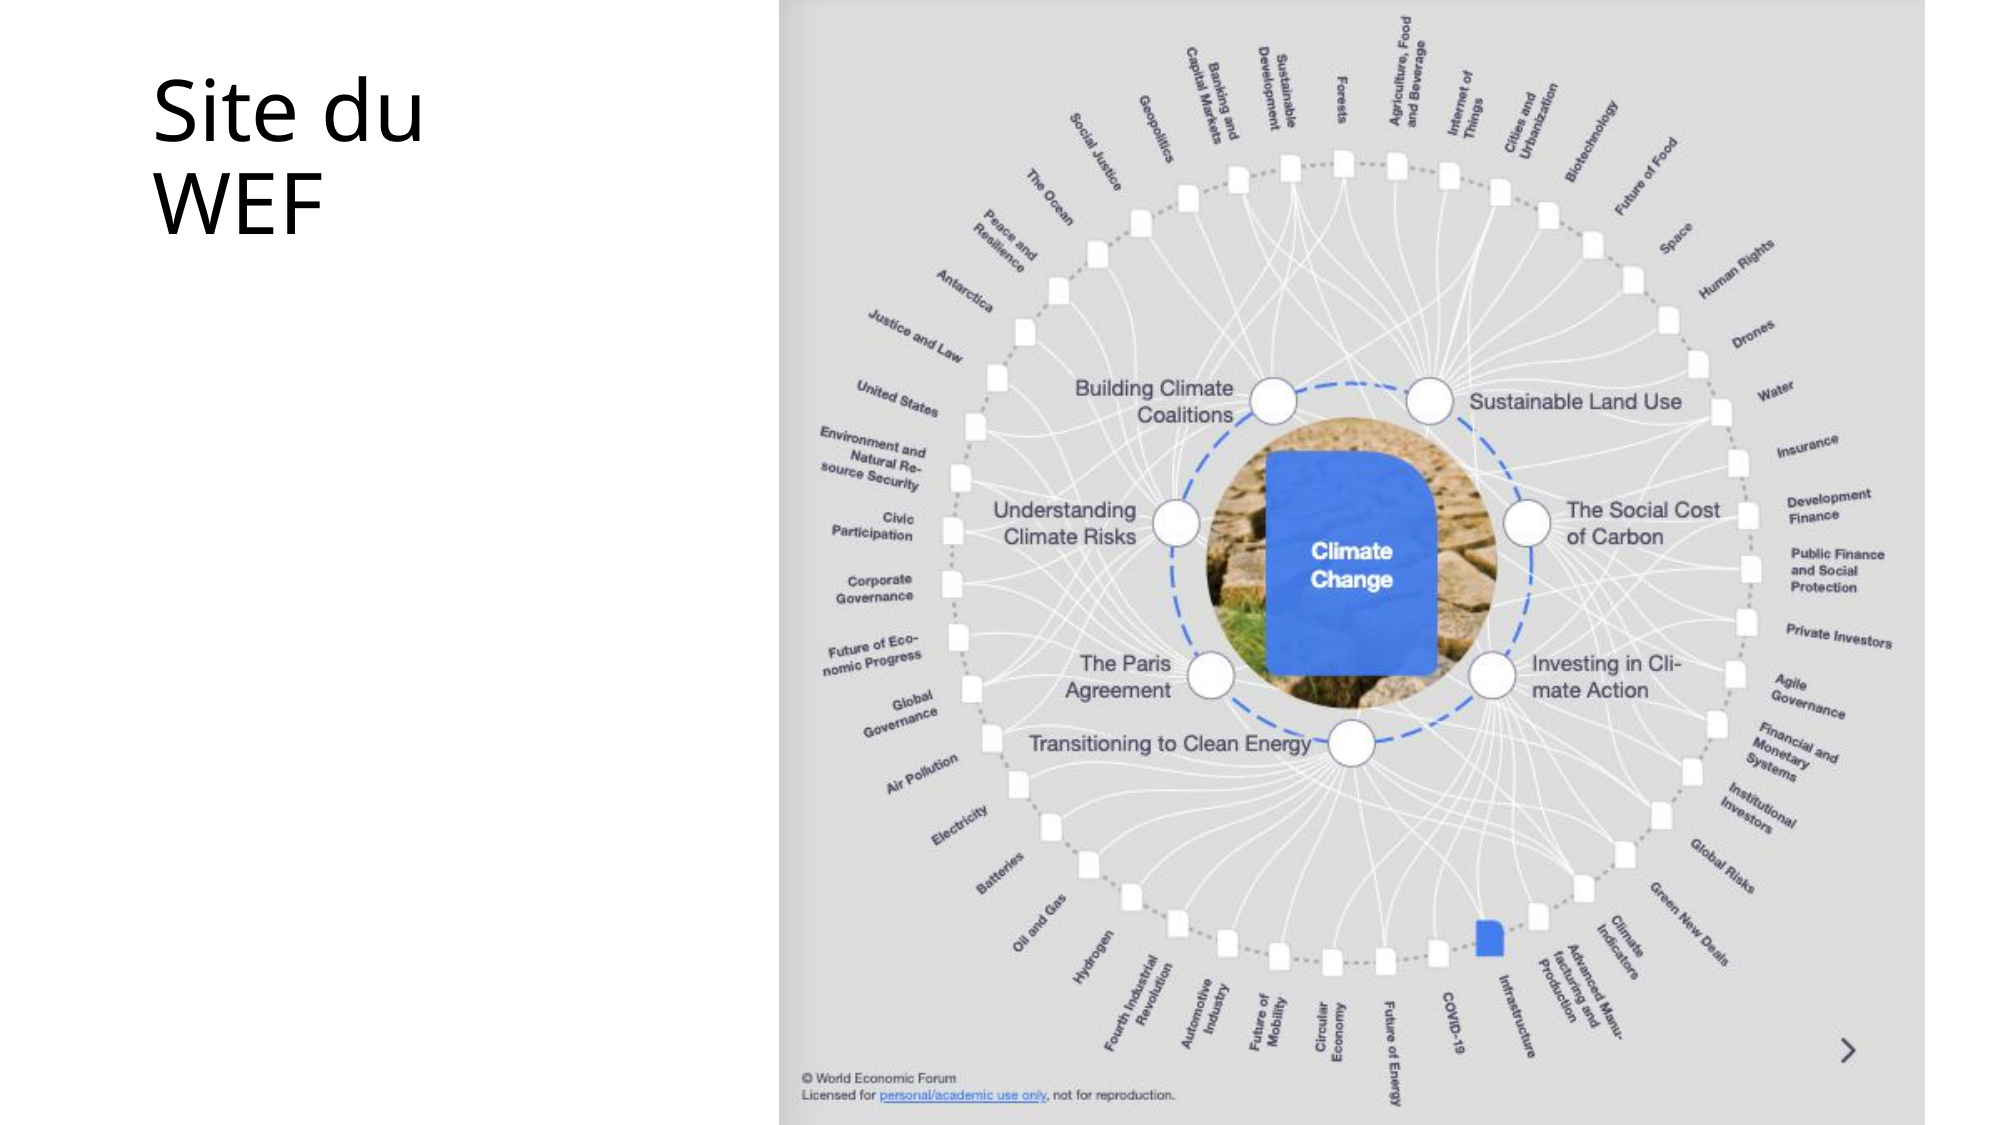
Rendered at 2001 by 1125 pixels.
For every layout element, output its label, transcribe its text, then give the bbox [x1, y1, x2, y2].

title Site du WEF [137, 59, 629, 261]
picture [779, 0, 1925, 1125]
